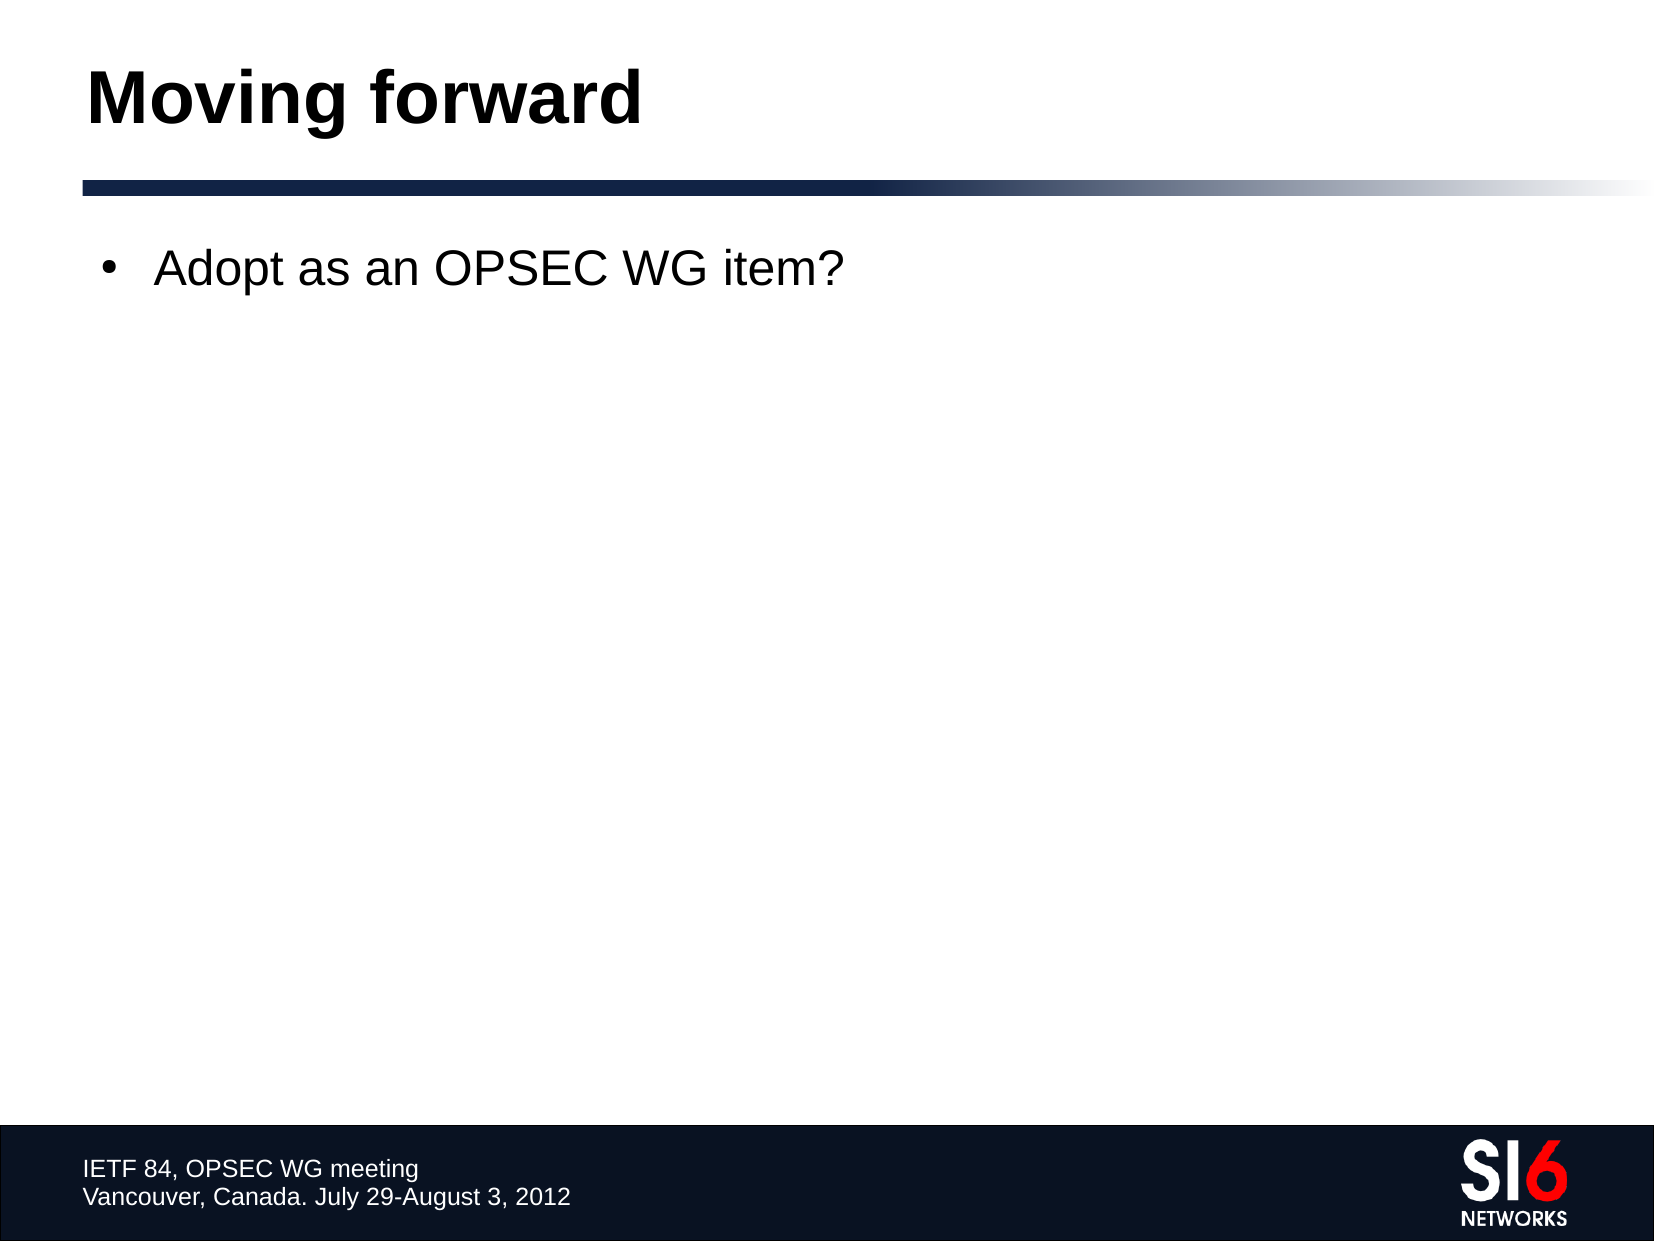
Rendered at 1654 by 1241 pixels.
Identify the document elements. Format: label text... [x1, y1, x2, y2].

picture [1461, 1139, 1567, 1226]
list Adopt as an OPSEC WG item? [82, 240, 1571, 1059]
title Moving forward [86, 30, 1576, 166]
